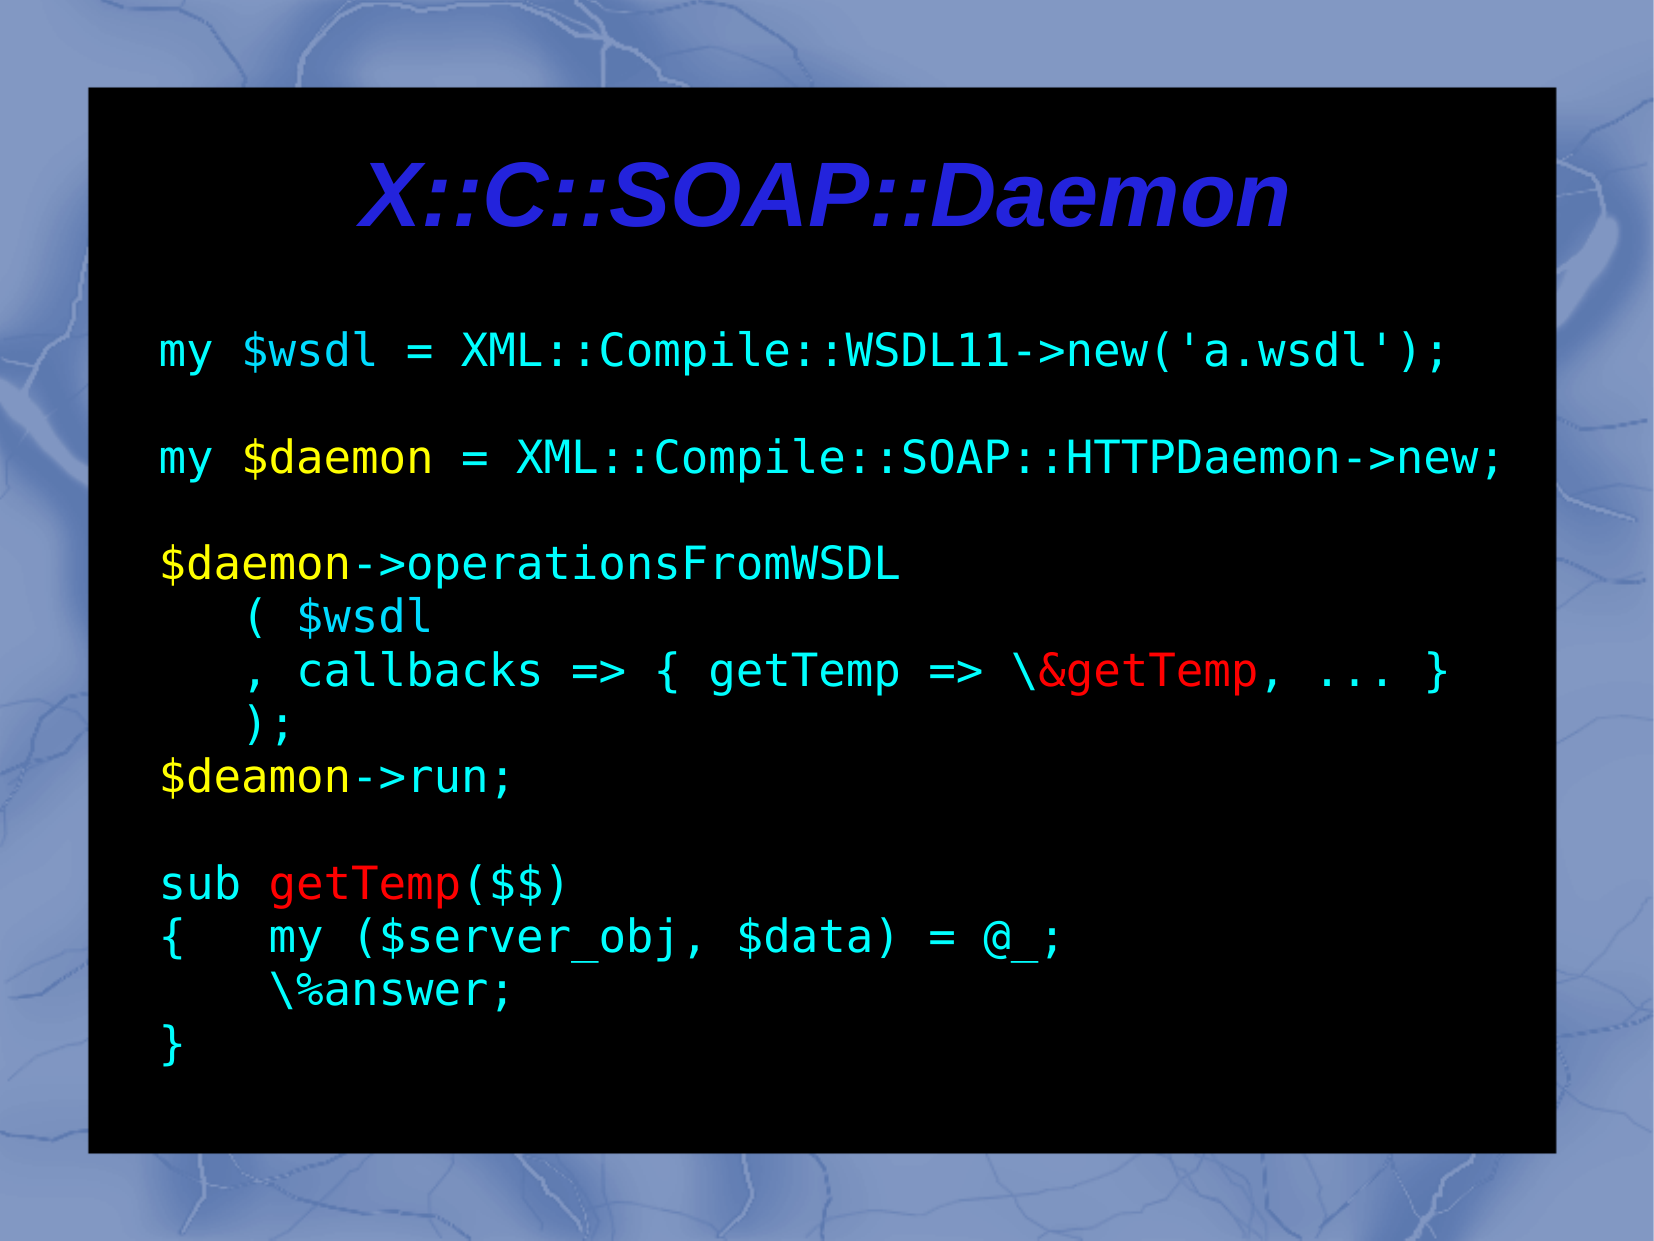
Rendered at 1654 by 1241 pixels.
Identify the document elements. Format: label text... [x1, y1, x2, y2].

text_box my $wsdl = XML::Compile::WSDL11->new('a.wsdl'); my $daemon = XML::Compile::SOAP::HTTPDaemon->new; $daemon->operationsFromWSDL ( $wsdl , callbacks => { getTemp => \&getTemp, ... } ); $deamon->run; sub getTemp($$) { my ($server_obj, $data) = @_; \%answer; } [143, 316, 1521, 1078]
picture [0, 0, 1654, 1241]
title X::C::SOAP::Daemon [118, 90, 1536, 298]
